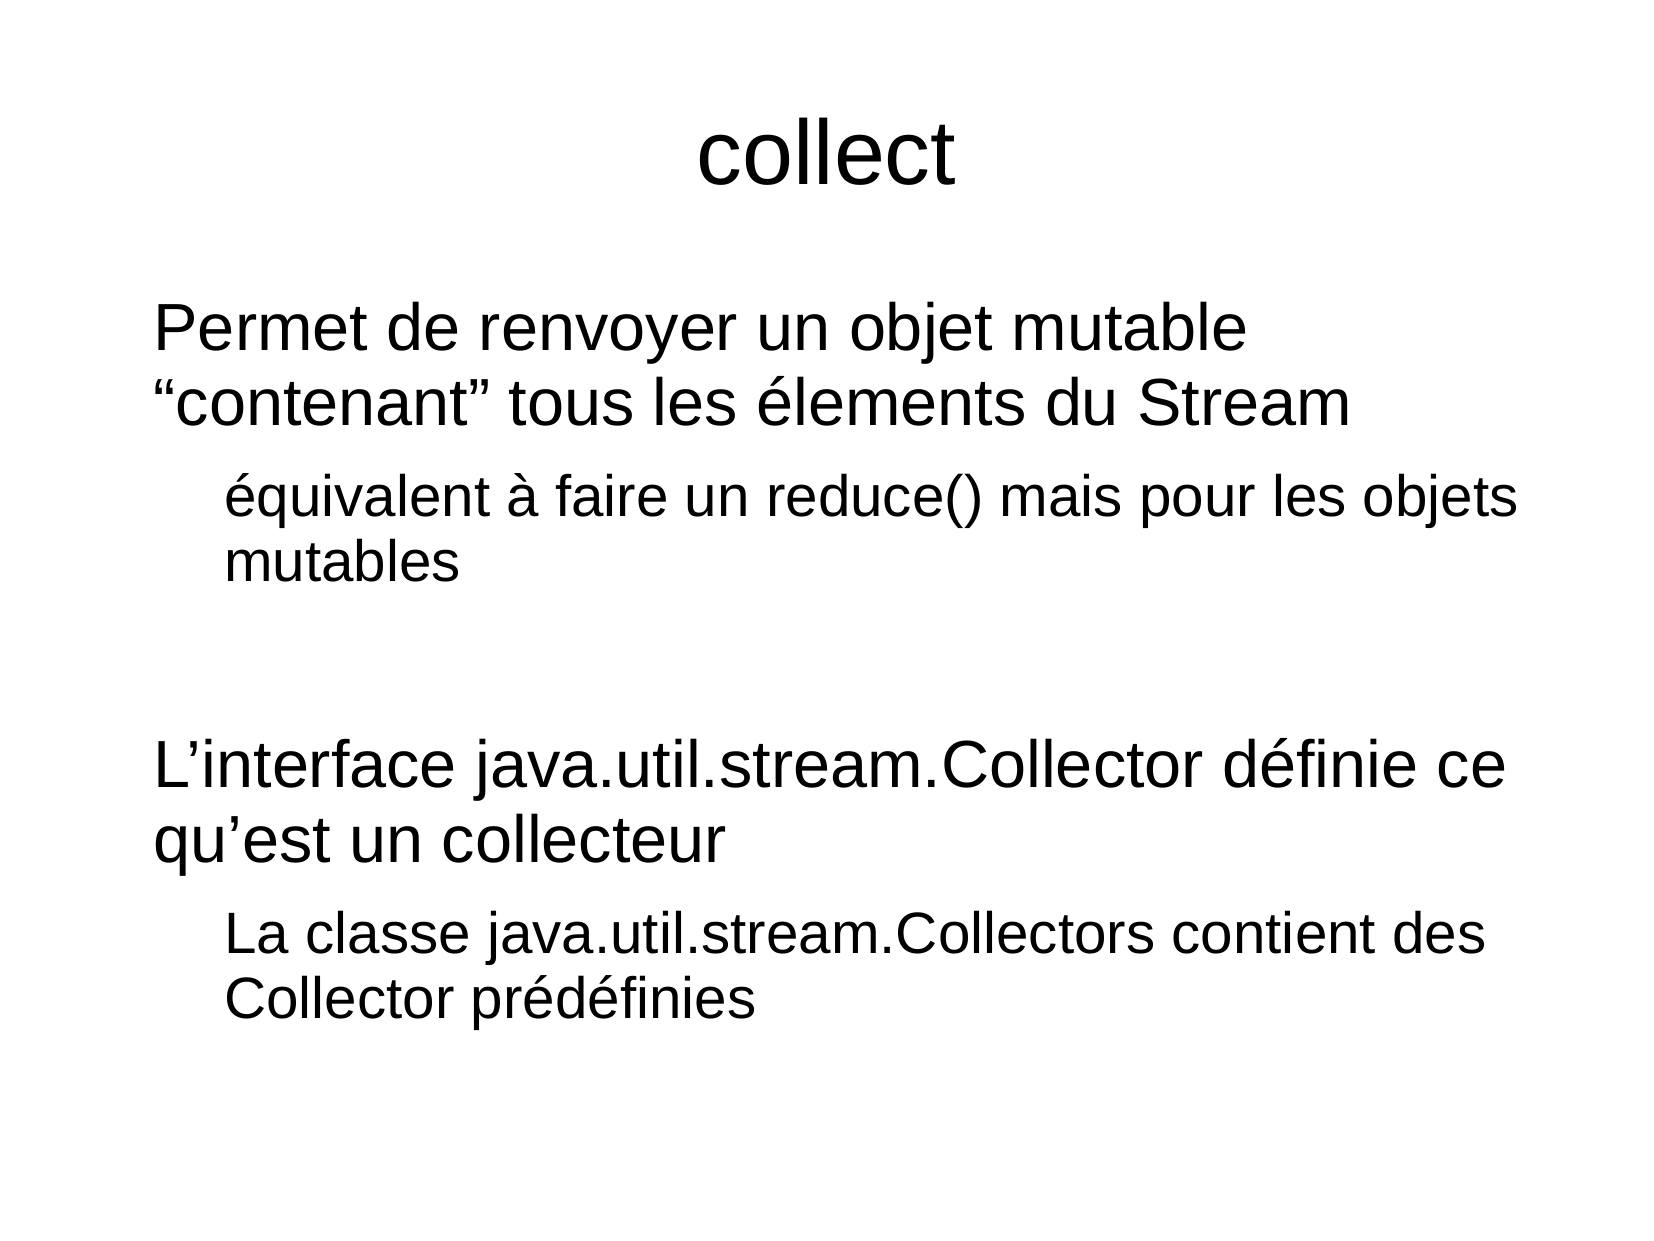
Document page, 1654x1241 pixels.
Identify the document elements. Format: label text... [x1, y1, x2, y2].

list Permet de renvoyer un objet mutable “contenant” tous les élements du Stream équivalent à faire un reduce() mais pour les objets mutables L’interface java.util.stream.Collector définie ce qu’est un collecteur La classe java.util.stream.Collectors contient des Collector prédéfinies [82, 290, 1571, 1171]
title collect [82, 49, 1571, 257]
